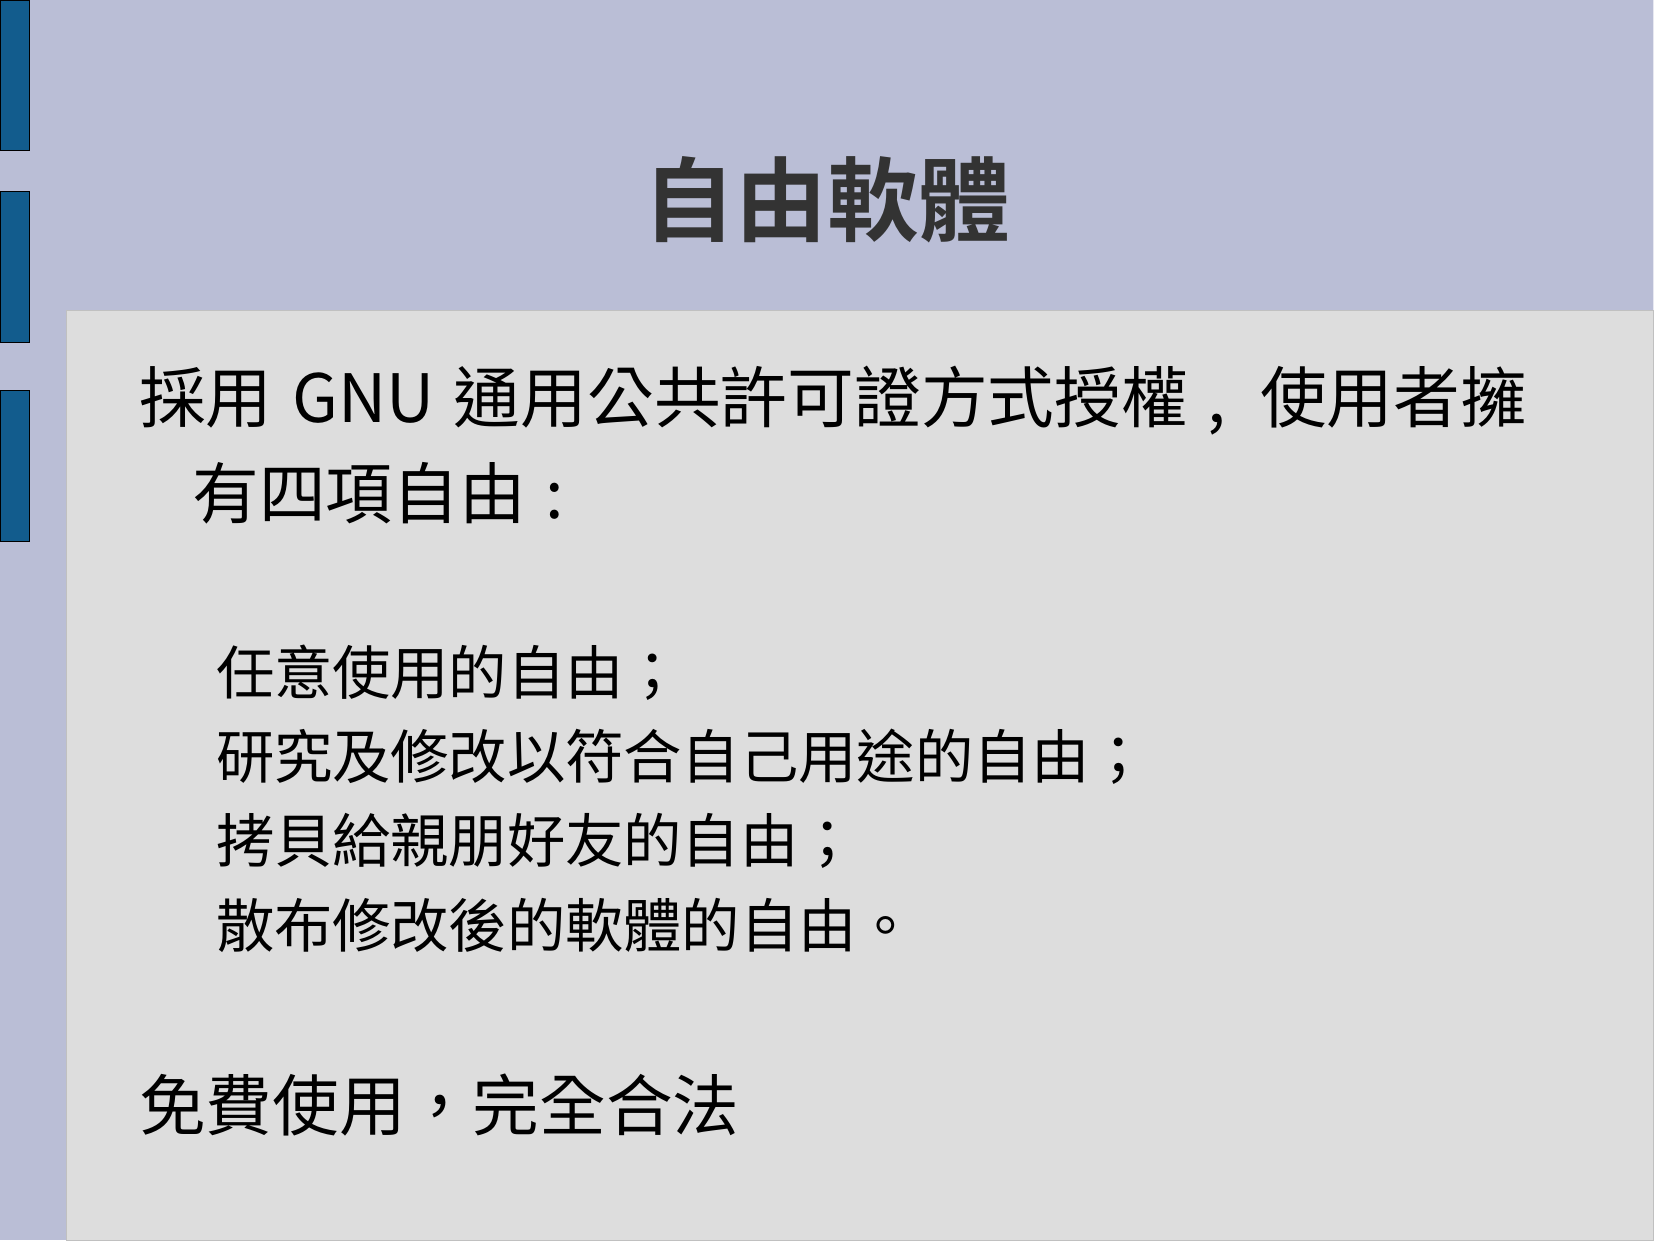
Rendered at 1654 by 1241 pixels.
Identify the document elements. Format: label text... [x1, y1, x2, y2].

list 採用GNU通用公共許可證方式授權, 使用者擁有四項自由: 任意使用的自由； 研究及修改以符合自己用途的自由； 拷貝給親朋好友的自由； 散布修改後的軟體的自由。 免費使用，完全合法 [121, 344, 1534, 1127]
title 自由軟體 [121, 91, 1534, 299]
